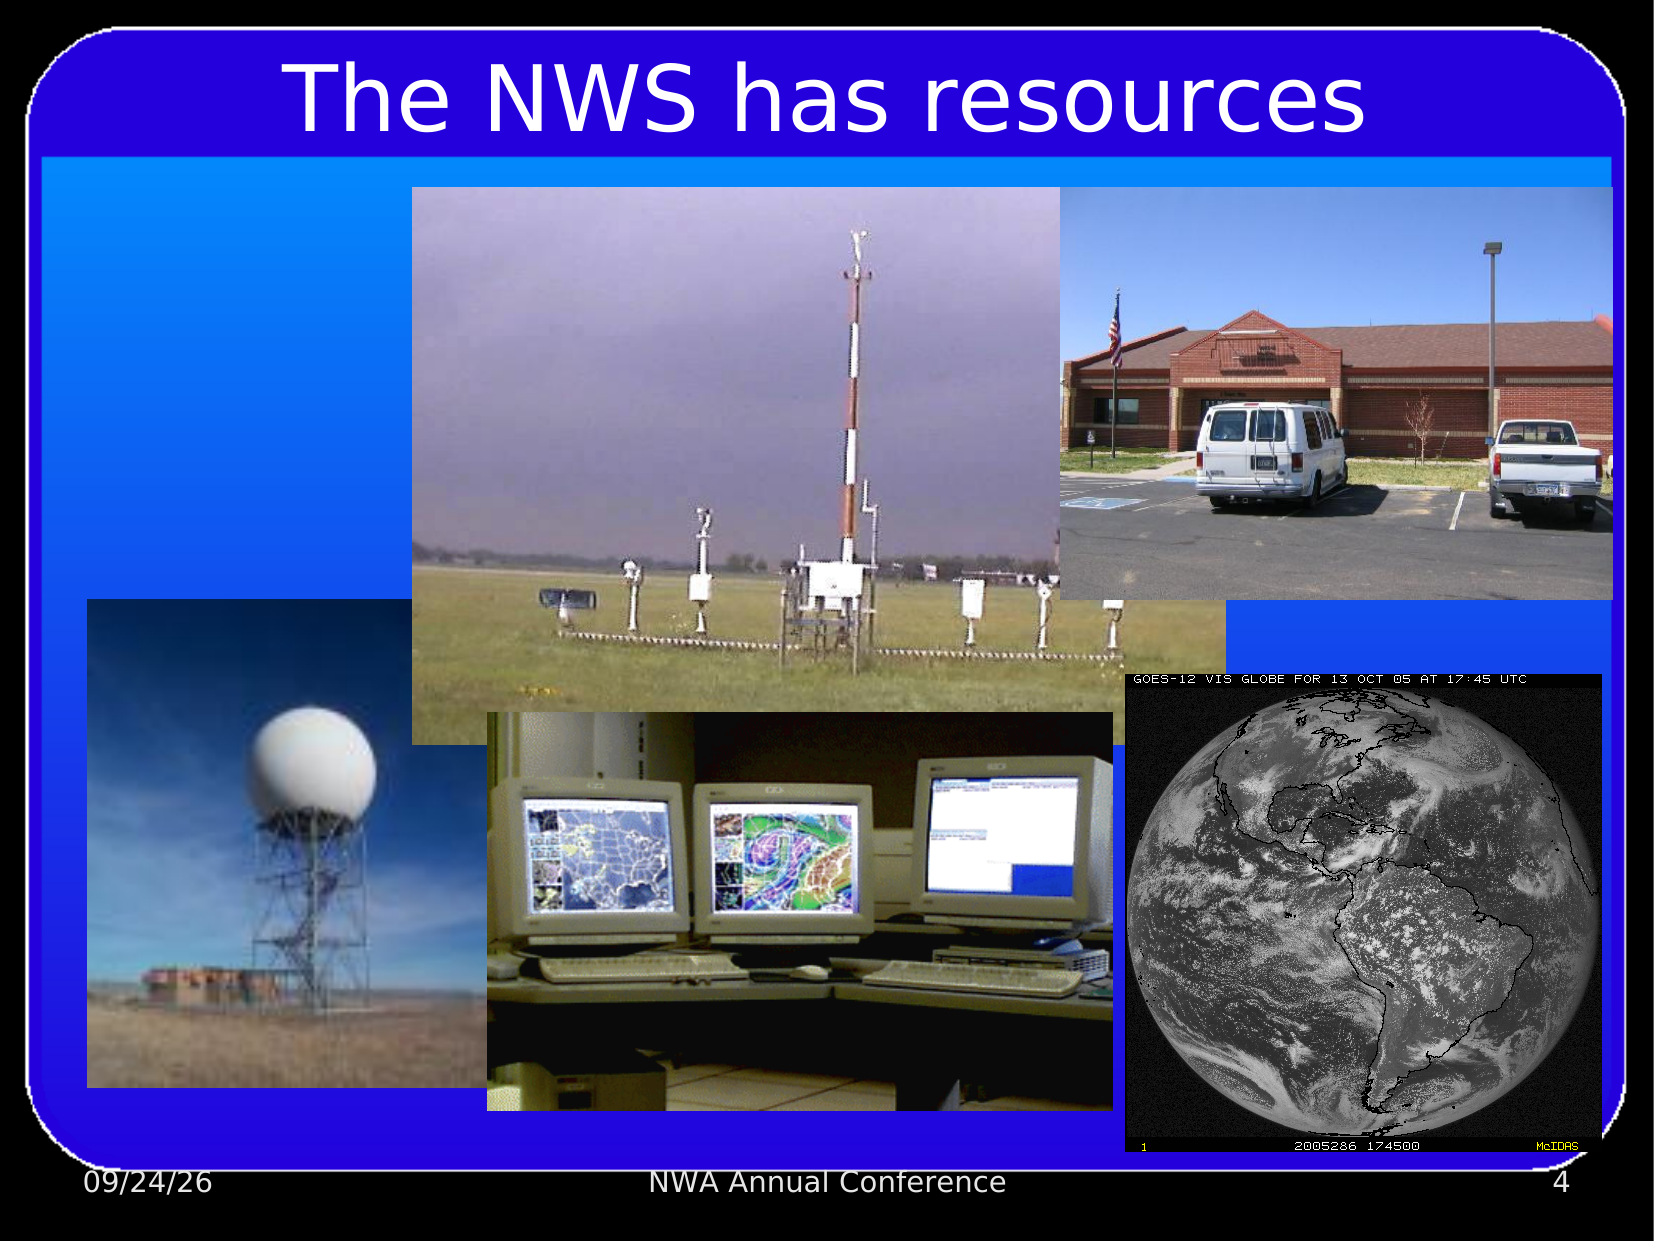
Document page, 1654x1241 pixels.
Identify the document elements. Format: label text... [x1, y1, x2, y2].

picture [0, 0, 1654, 1241]
title The NWS has resources [82, 46, 1571, 154]
